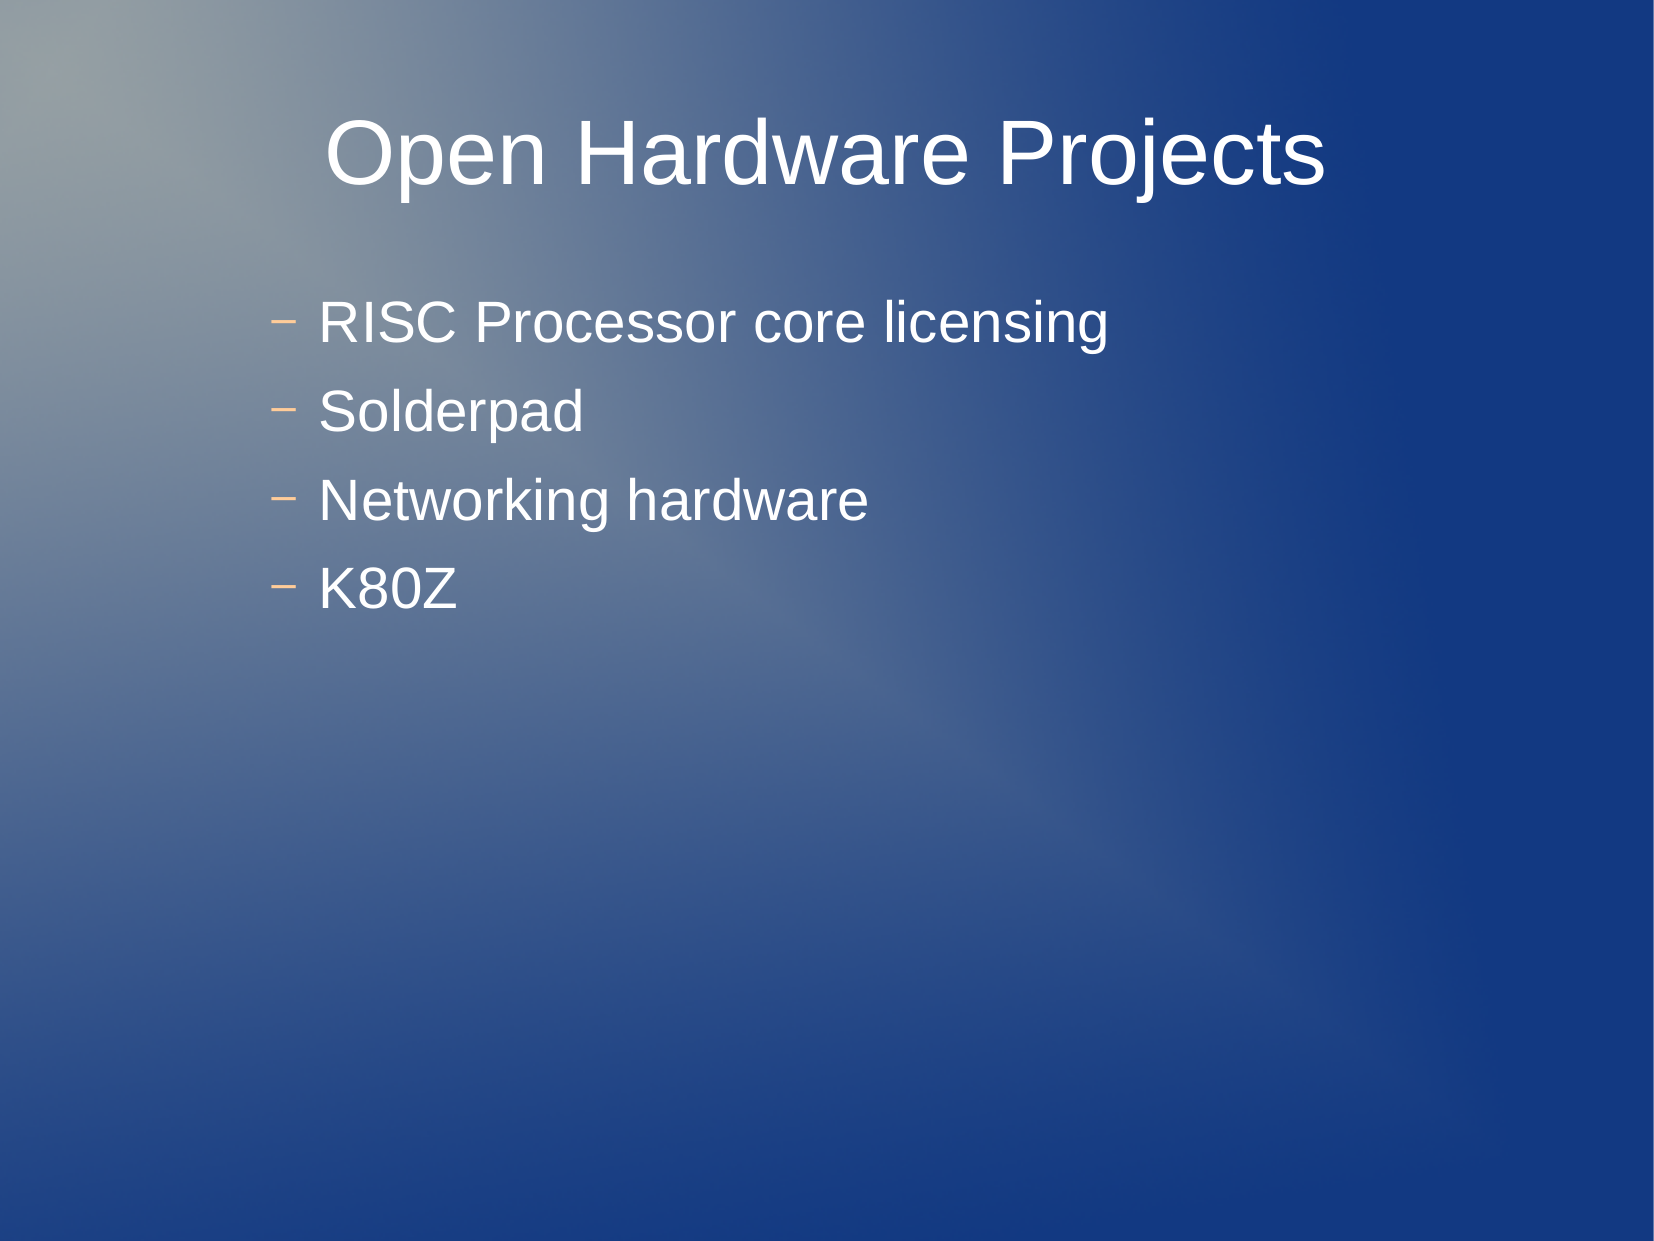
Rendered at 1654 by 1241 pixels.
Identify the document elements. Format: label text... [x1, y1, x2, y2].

picture [0, 0, 1654, 1241]
list RISC Processor core licensing Solderpad Networking hardware K80Z [82, 290, 1571, 1109]
title Open Hardware Projects [82, 49, 1571, 257]
